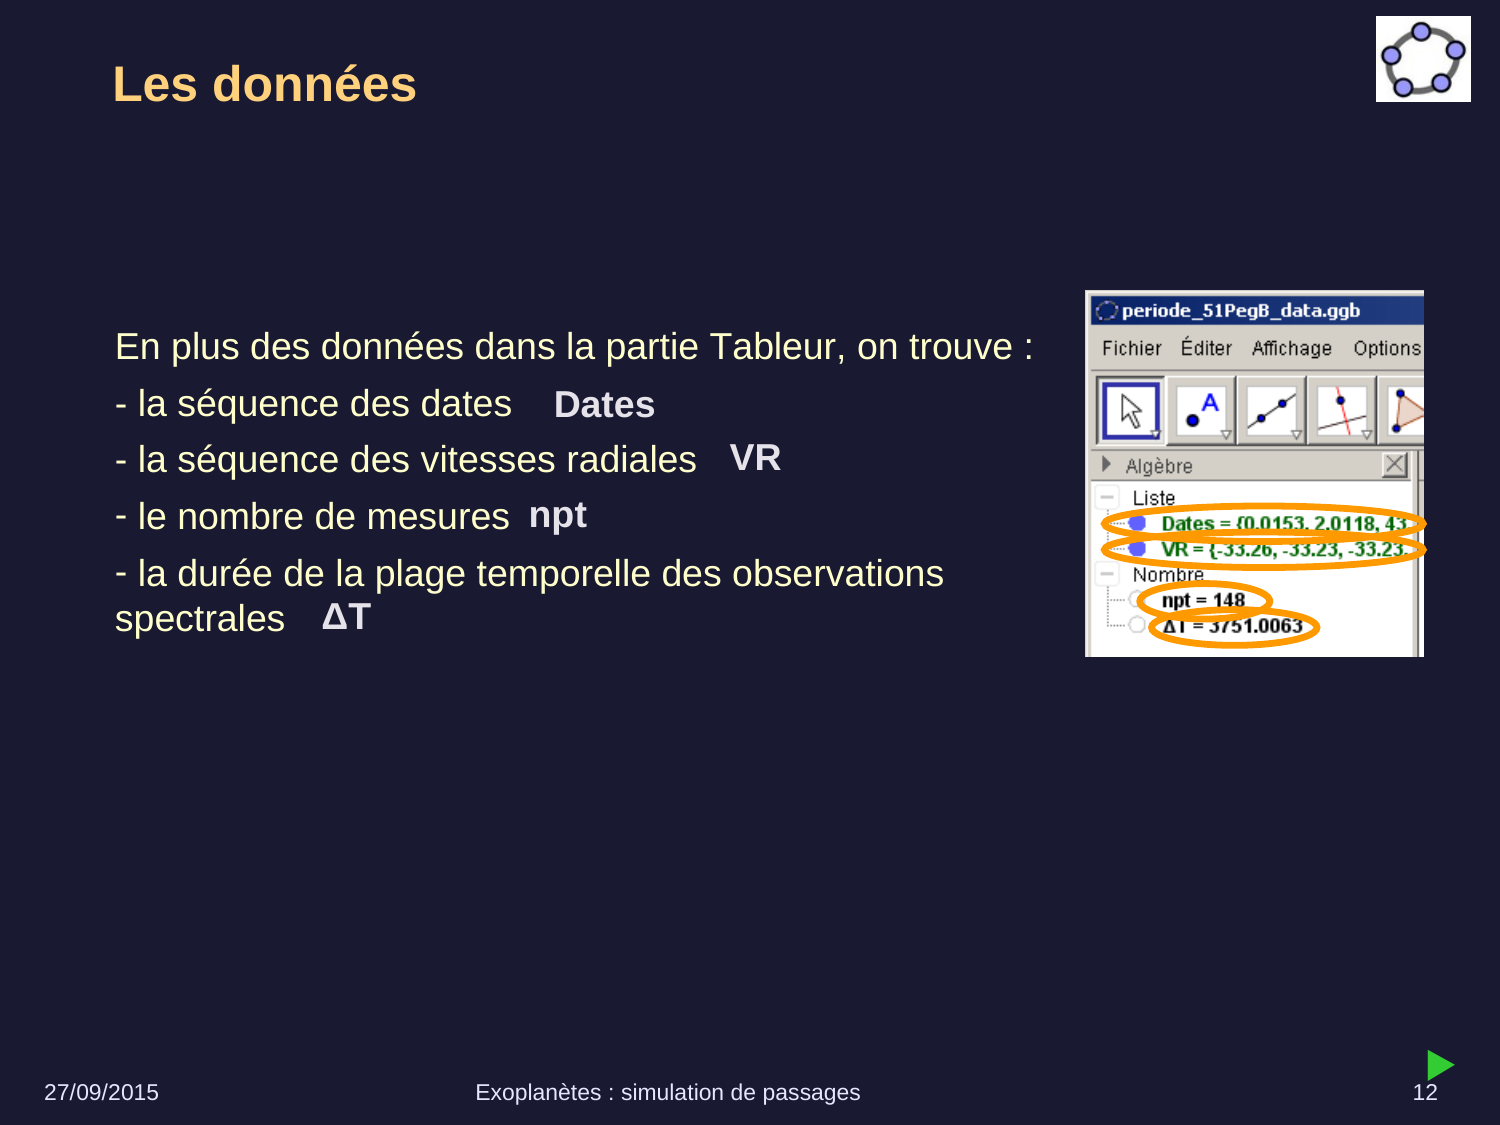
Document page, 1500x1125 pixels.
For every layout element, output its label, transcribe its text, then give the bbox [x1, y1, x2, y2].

text_box Dates [538, 371, 671, 433]
text_box  [1409, 1034, 1475, 1096]
picture [1110, 510, 1417, 533]
picture [1376, 16, 1471, 102]
picture [1110, 541, 1417, 564]
text_box npt [513, 482, 602, 544]
text_box ΔT [306, 584, 387, 646]
picture [1085, 290, 1424, 658]
text_box VR [714, 425, 797, 486]
text_box Les données [97, 44, 433, 120]
picture [1403, 530, 1424, 544]
text_box En plus des données dans la partie Tableur, on trouve : - la séquence des dates - la séquence des vitesses radiales le nombre de mesures la durée de la plage temporelle des observations spectrales [100, 314, 1070, 704]
